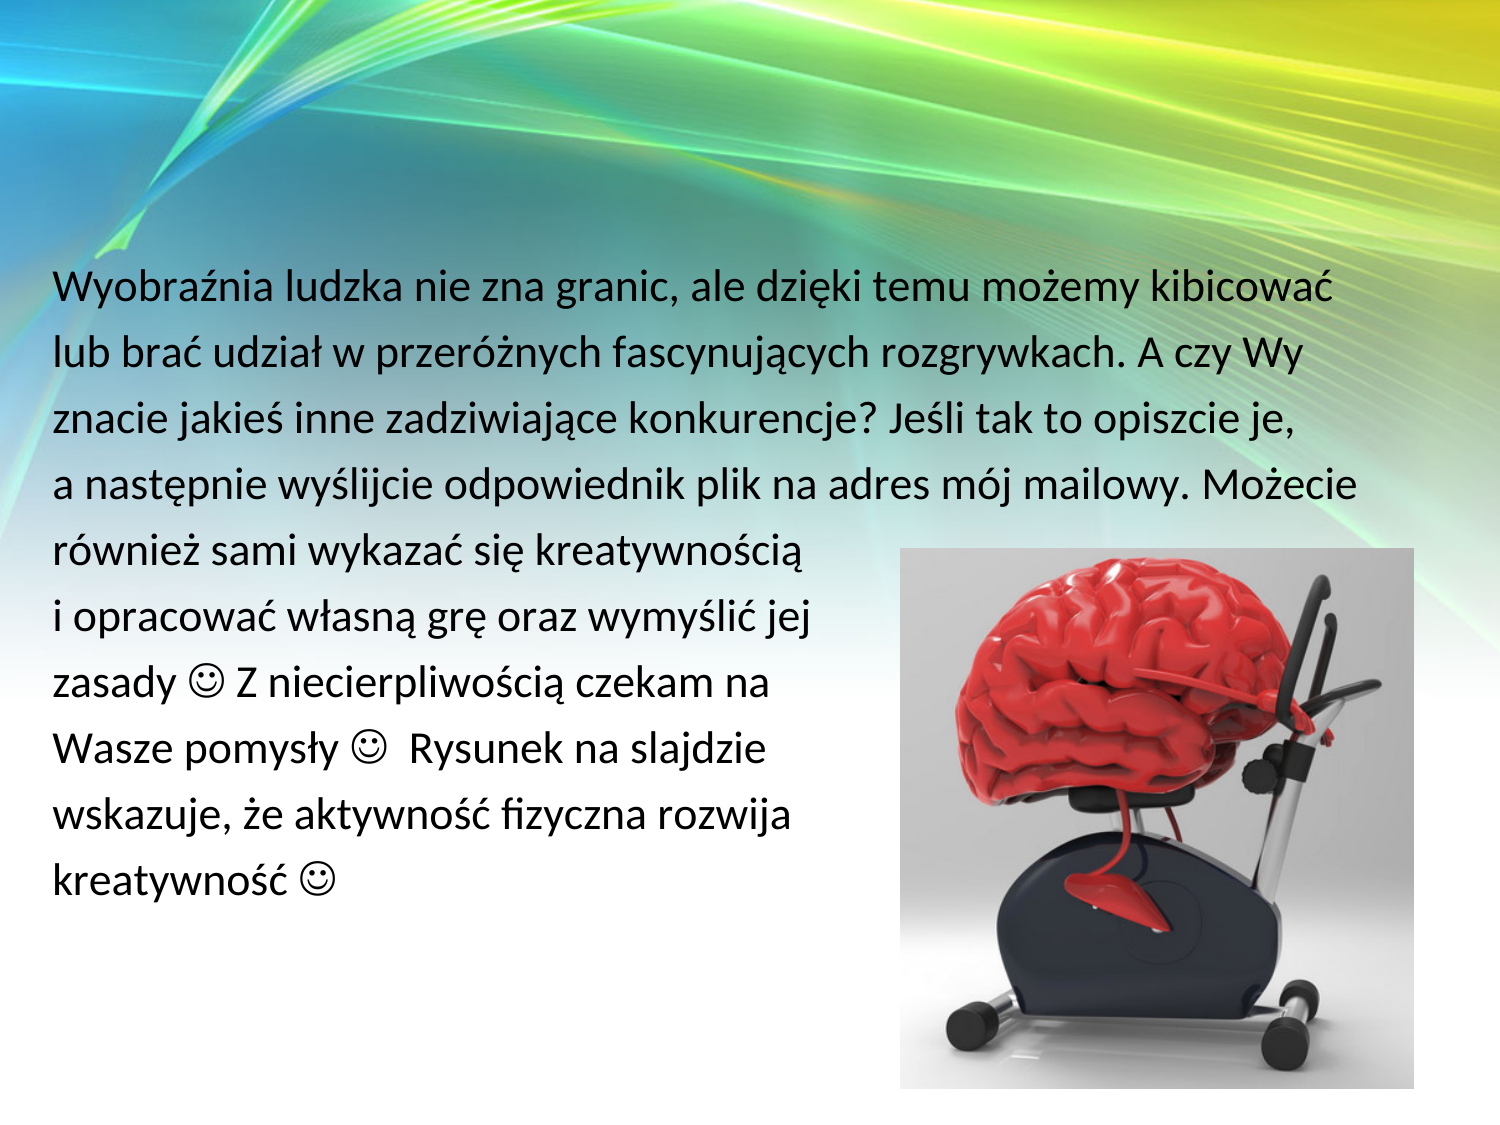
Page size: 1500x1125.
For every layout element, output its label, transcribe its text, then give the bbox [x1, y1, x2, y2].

text_box Wyobraźnia ludzka nie zna granic, ale dzięki temu możemy kibicować lub brać udział w przeróżnych fascynujących rozgrywkach. A czy Wy znacie jakieś inne zadziwiające konkurencje? Jeśli tak to opiszcie je, a następnie wyślijcie odpowiednik plik na adres mój mailowy. Możecie również sami wykazać się kreatywnością i opracować własną grę oraz wymyślić jej zasady  Z niecierpliwością czekam na Wasze pomysły  Rysunek na slajdzie wskazuje, że aktywność fizyczna rozwija kreatywność  [37, 237, 1388, 913]
picture [0, 0, 1500, 1125]
